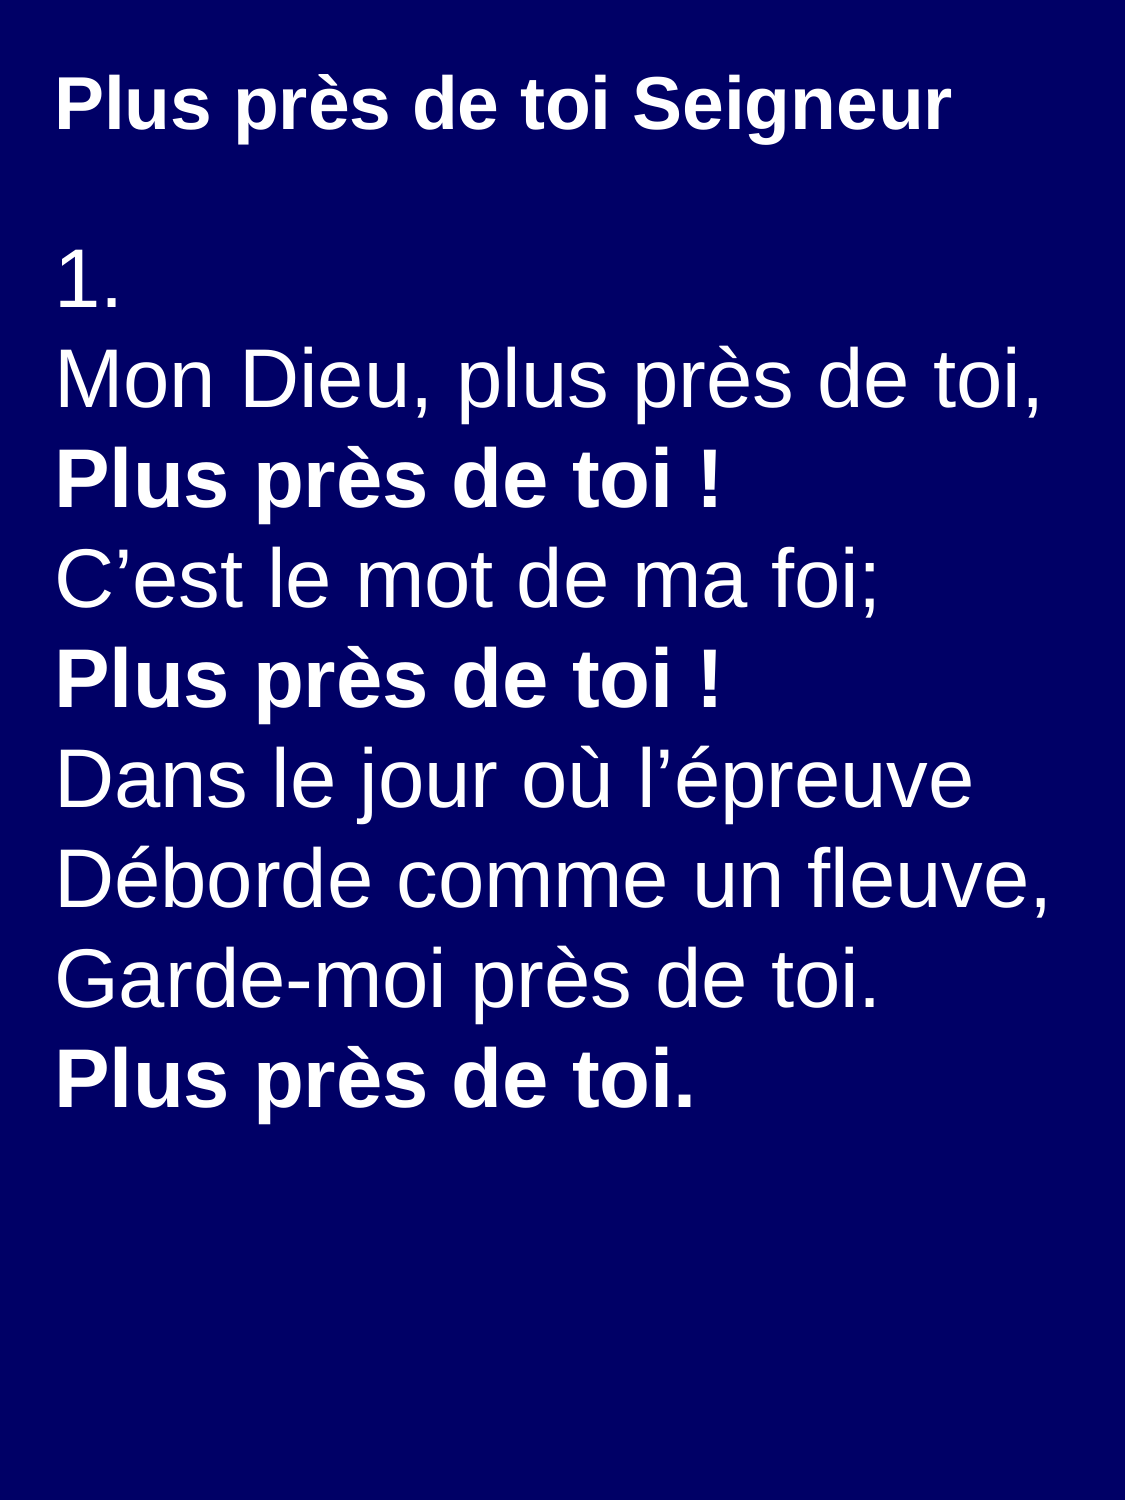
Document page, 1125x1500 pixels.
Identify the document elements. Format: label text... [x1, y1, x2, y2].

text_box Plus près de toi Seigneur 1. Mon Dieu, plus près de toi, Plus près de toi ! C’est le mot de ma foi; Plus près de toi ! Dans le jour où l’épreuve Déborde comme un fleuve, Garde-moi près de toi. Plus près de toi. [39, 47, 1125, 1428]
